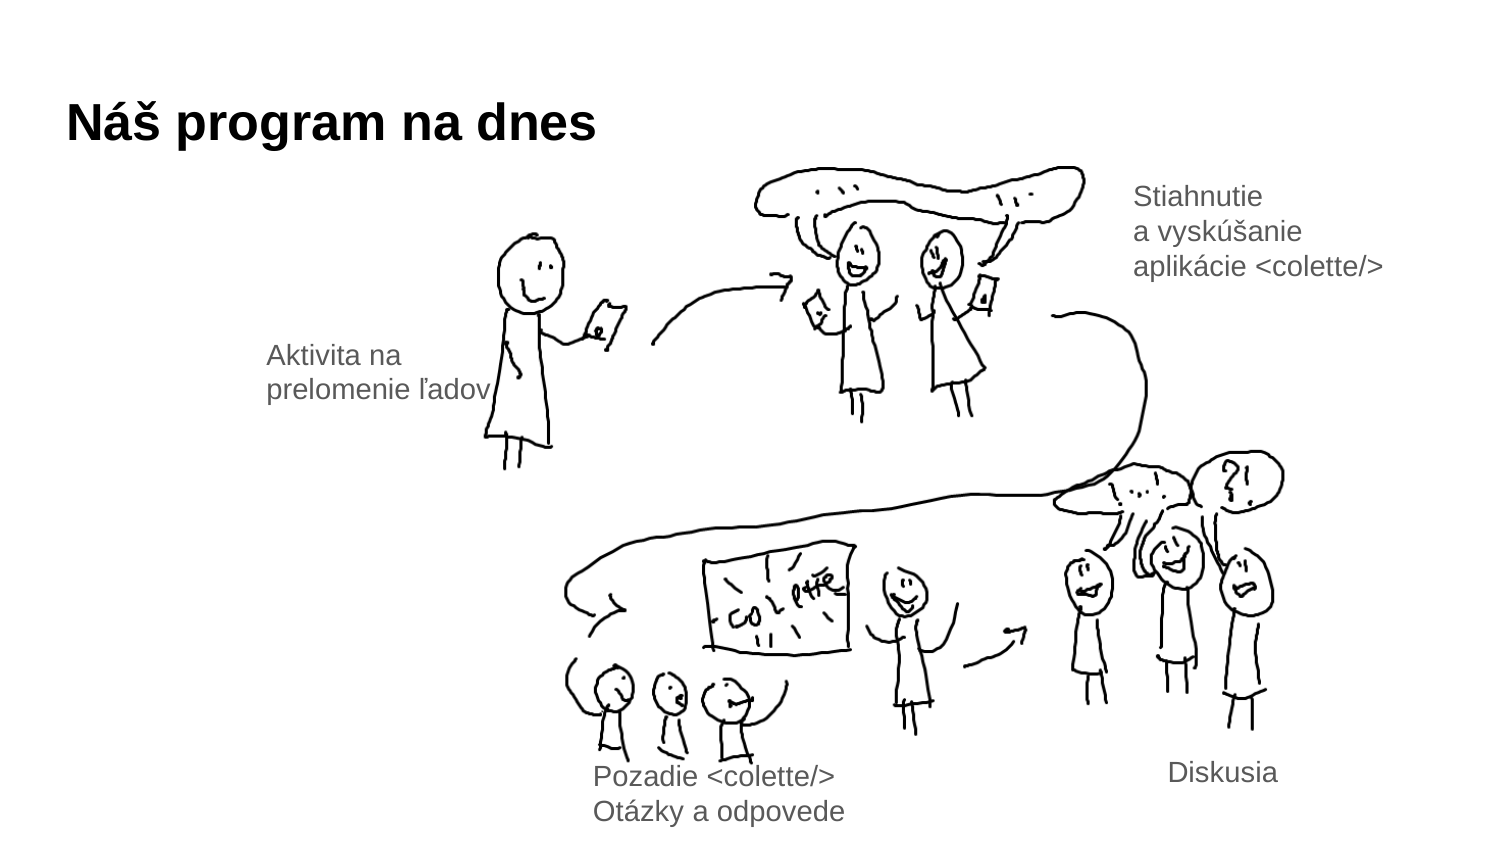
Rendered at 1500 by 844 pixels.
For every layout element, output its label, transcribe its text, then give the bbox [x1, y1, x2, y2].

title Náš program na dnes [51, 72, 1449, 167]
text_box Diskusia [1152, 738, 1475, 805]
text_box Stiahnutie a vyskúšanie aplikácie <colette/> [1118, 162, 1413, 299]
text_box Aktivita na prelomenie ľadov [251, 320, 508, 422]
text_box Pozadie <colette/> Otázky a odpovede [577, 742, 1132, 844]
picture [395, 166, 1314, 794]
